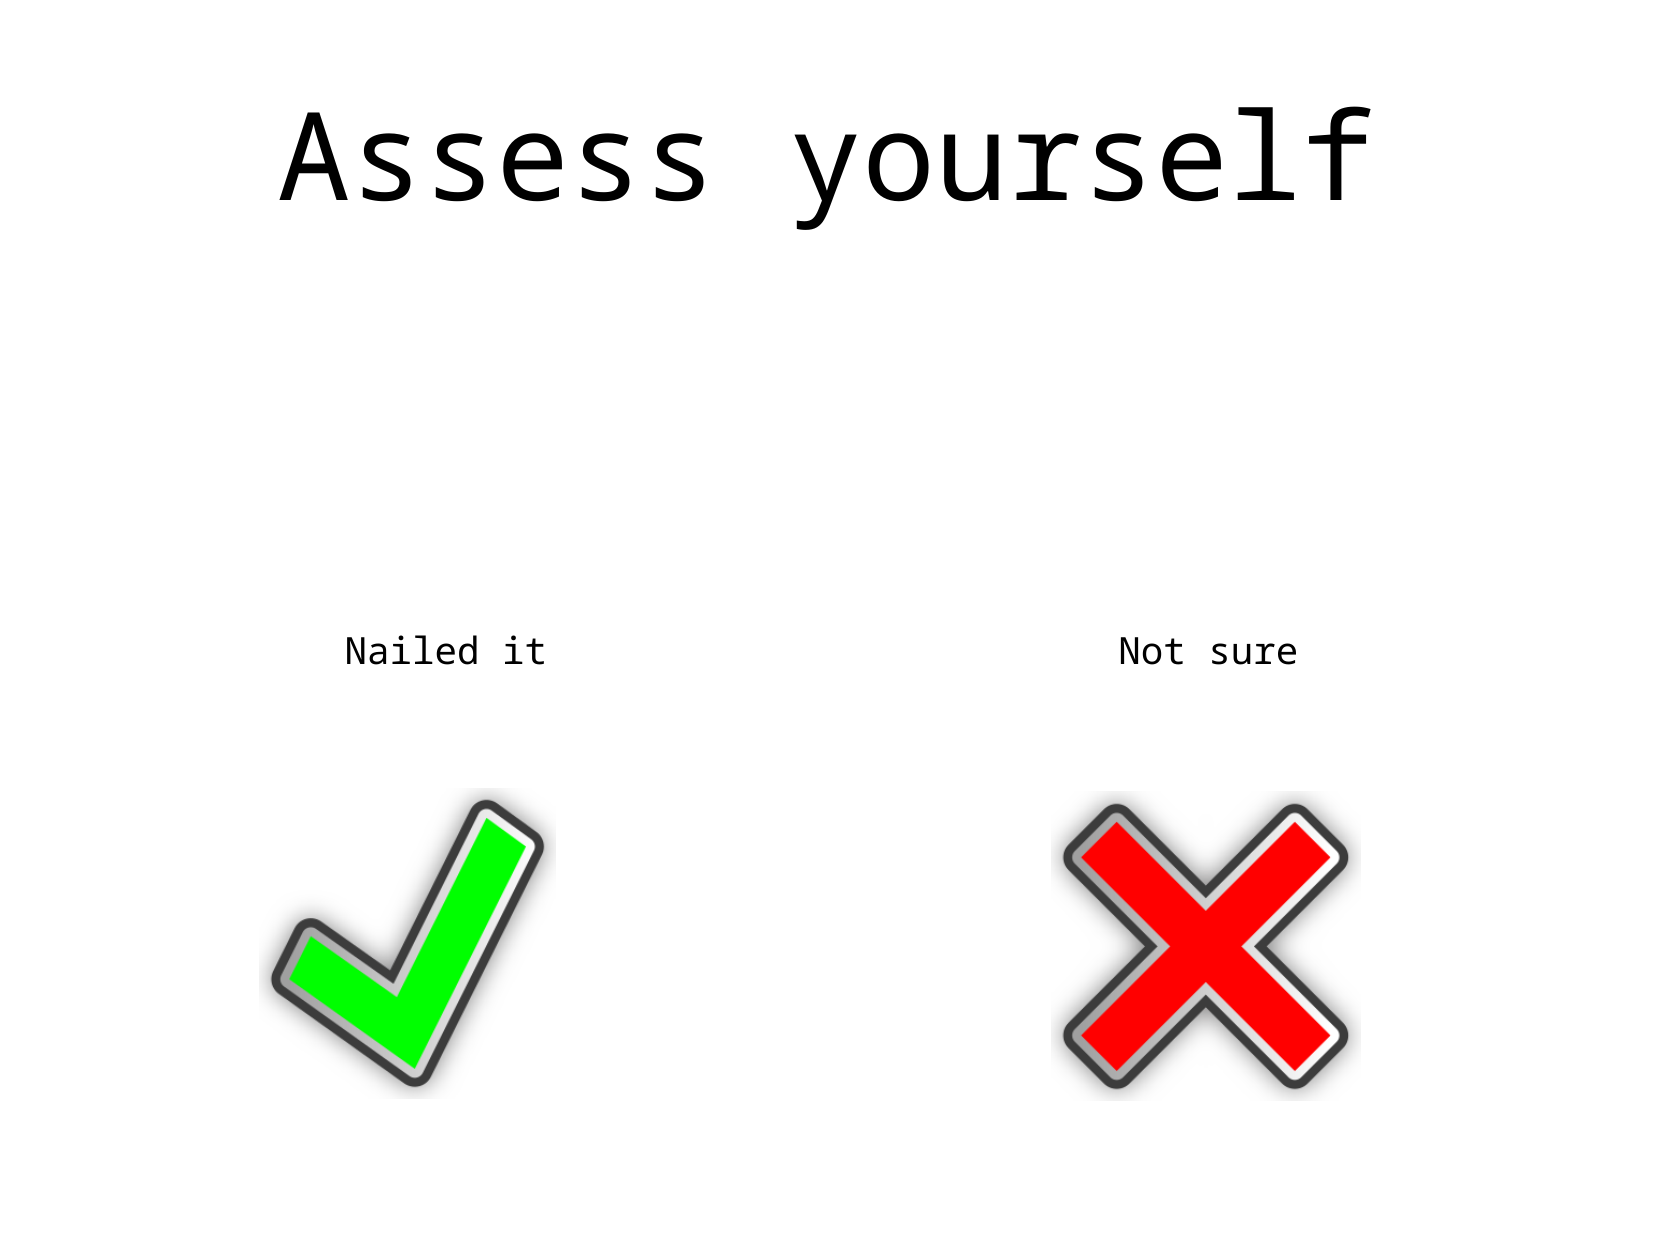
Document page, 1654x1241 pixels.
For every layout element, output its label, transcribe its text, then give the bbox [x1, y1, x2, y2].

list Nailed it [82, 290, 809, 1010]
picture [259, 788, 556, 1099]
picture [1051, 791, 1361, 1101]
title Assess yourself [82, 49, 1571, 257]
list Not sure [845, 290, 1572, 1010]
